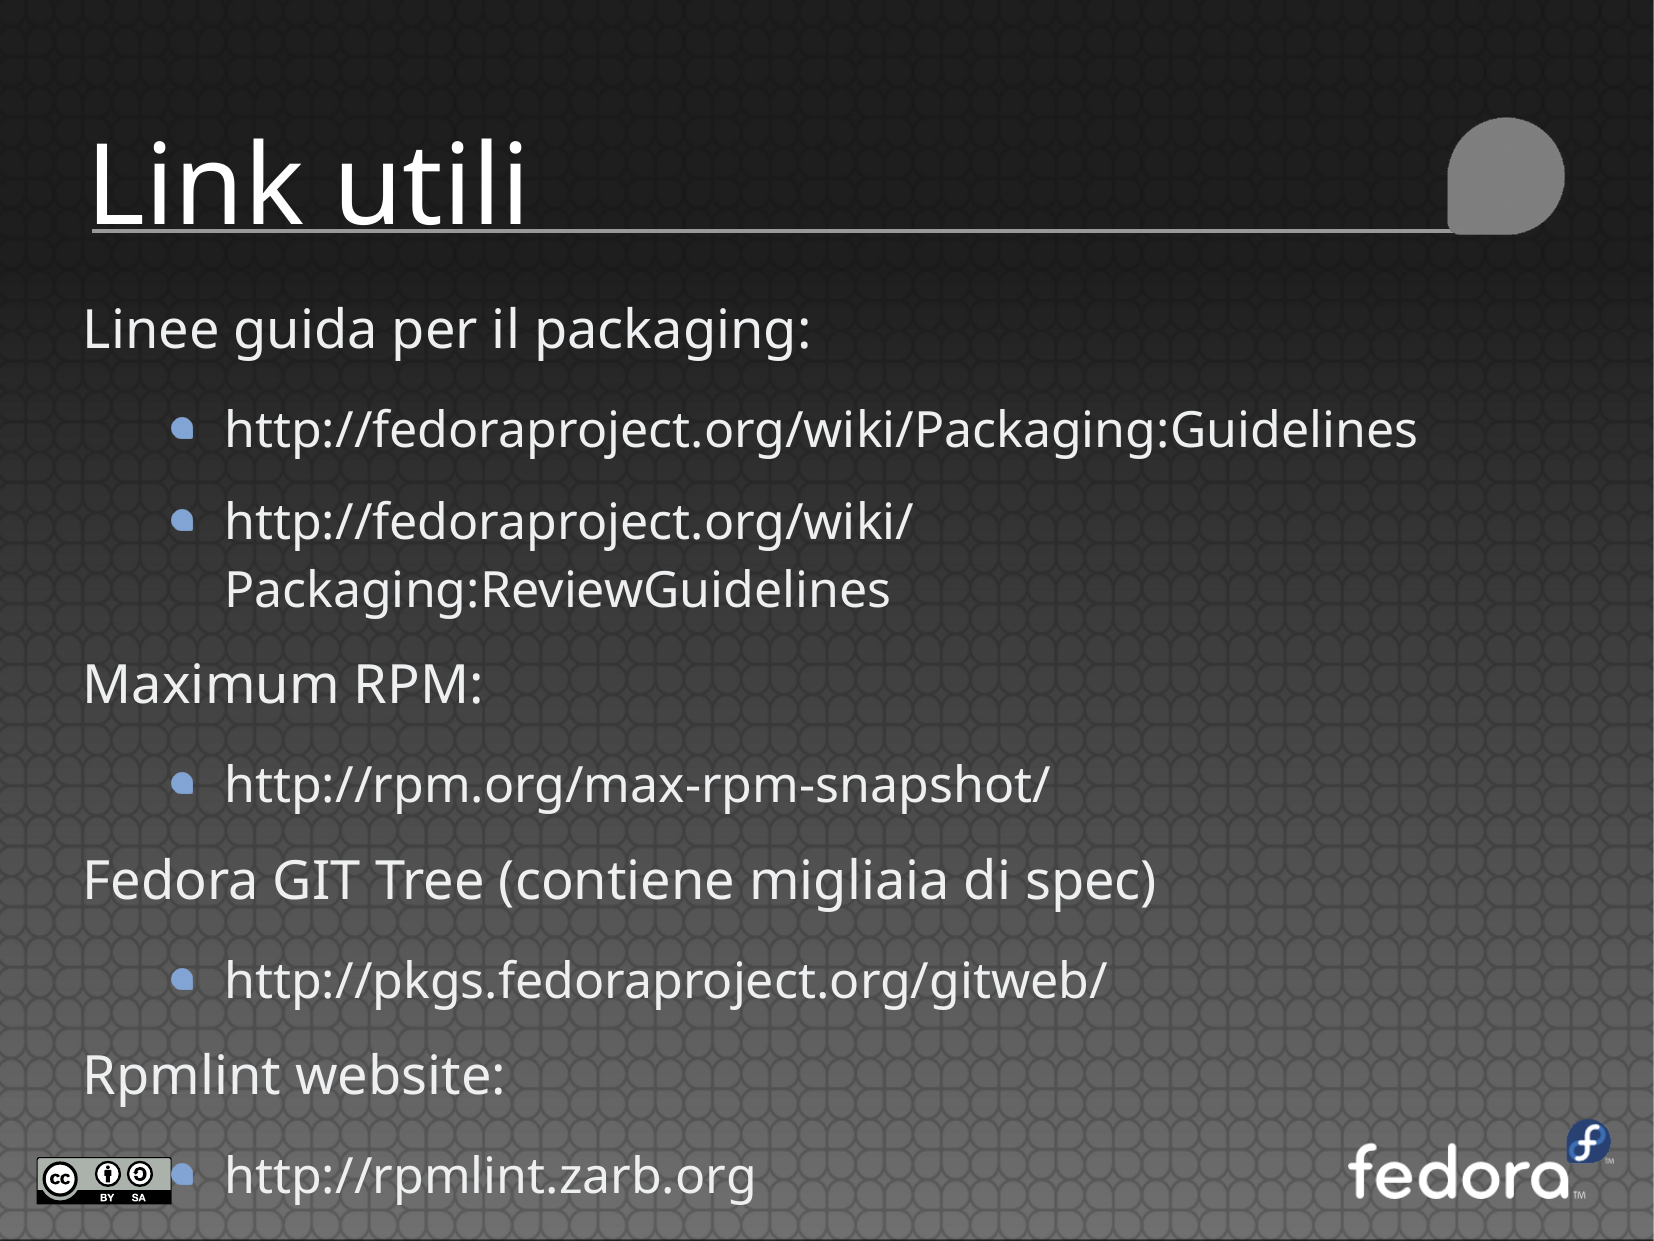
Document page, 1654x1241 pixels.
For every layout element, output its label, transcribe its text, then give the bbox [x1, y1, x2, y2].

list Linee guida per il packaging: http://fedoraproject.org/wiki/Packaging:Guidelines http://fedoraproject.org/wiki/Packaging:ReviewGuidelines Maximum RPM: http://rpm.org/max-rpm-snapshot/ Fedora GIT Tree (contiene migliaia di spec) http://pkgs.fedoraproject.org/gitweb/ Rpmlint website: http://rpmlint.zarb.org [82, 290, 1571, 1047]
picture [0, 0, 1654, 1241]
title Link utili [86, 112, 1576, 249]
